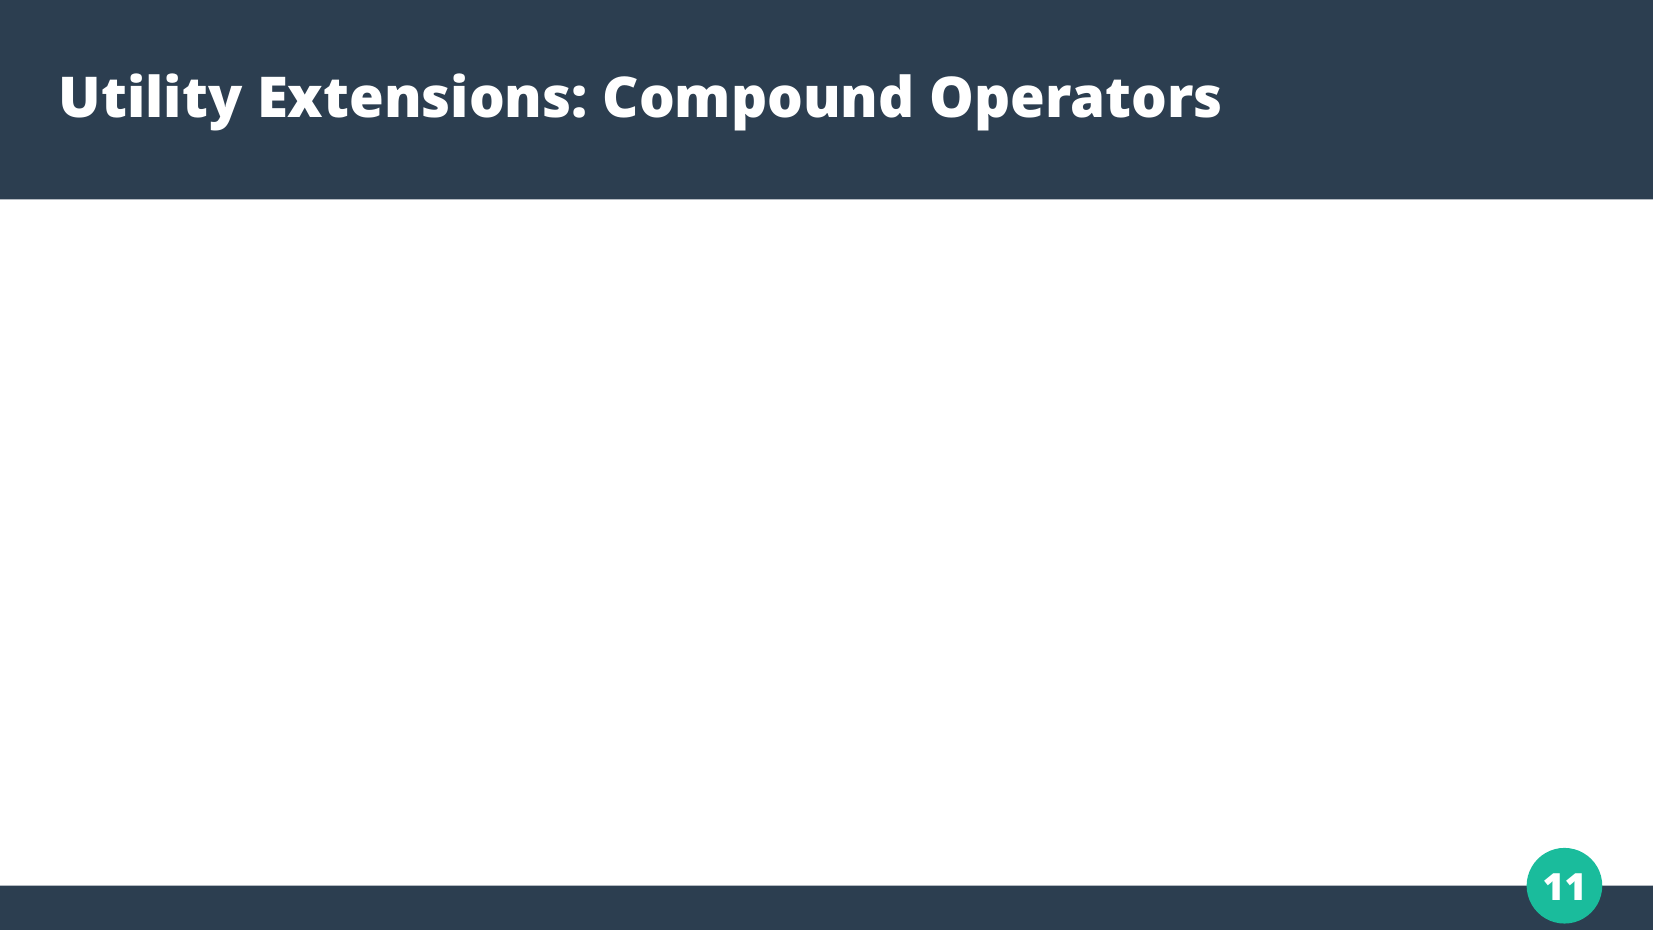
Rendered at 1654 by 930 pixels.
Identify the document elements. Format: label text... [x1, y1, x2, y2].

title Utility Extensions: Compound Operators [58, 36, 1594, 156]
